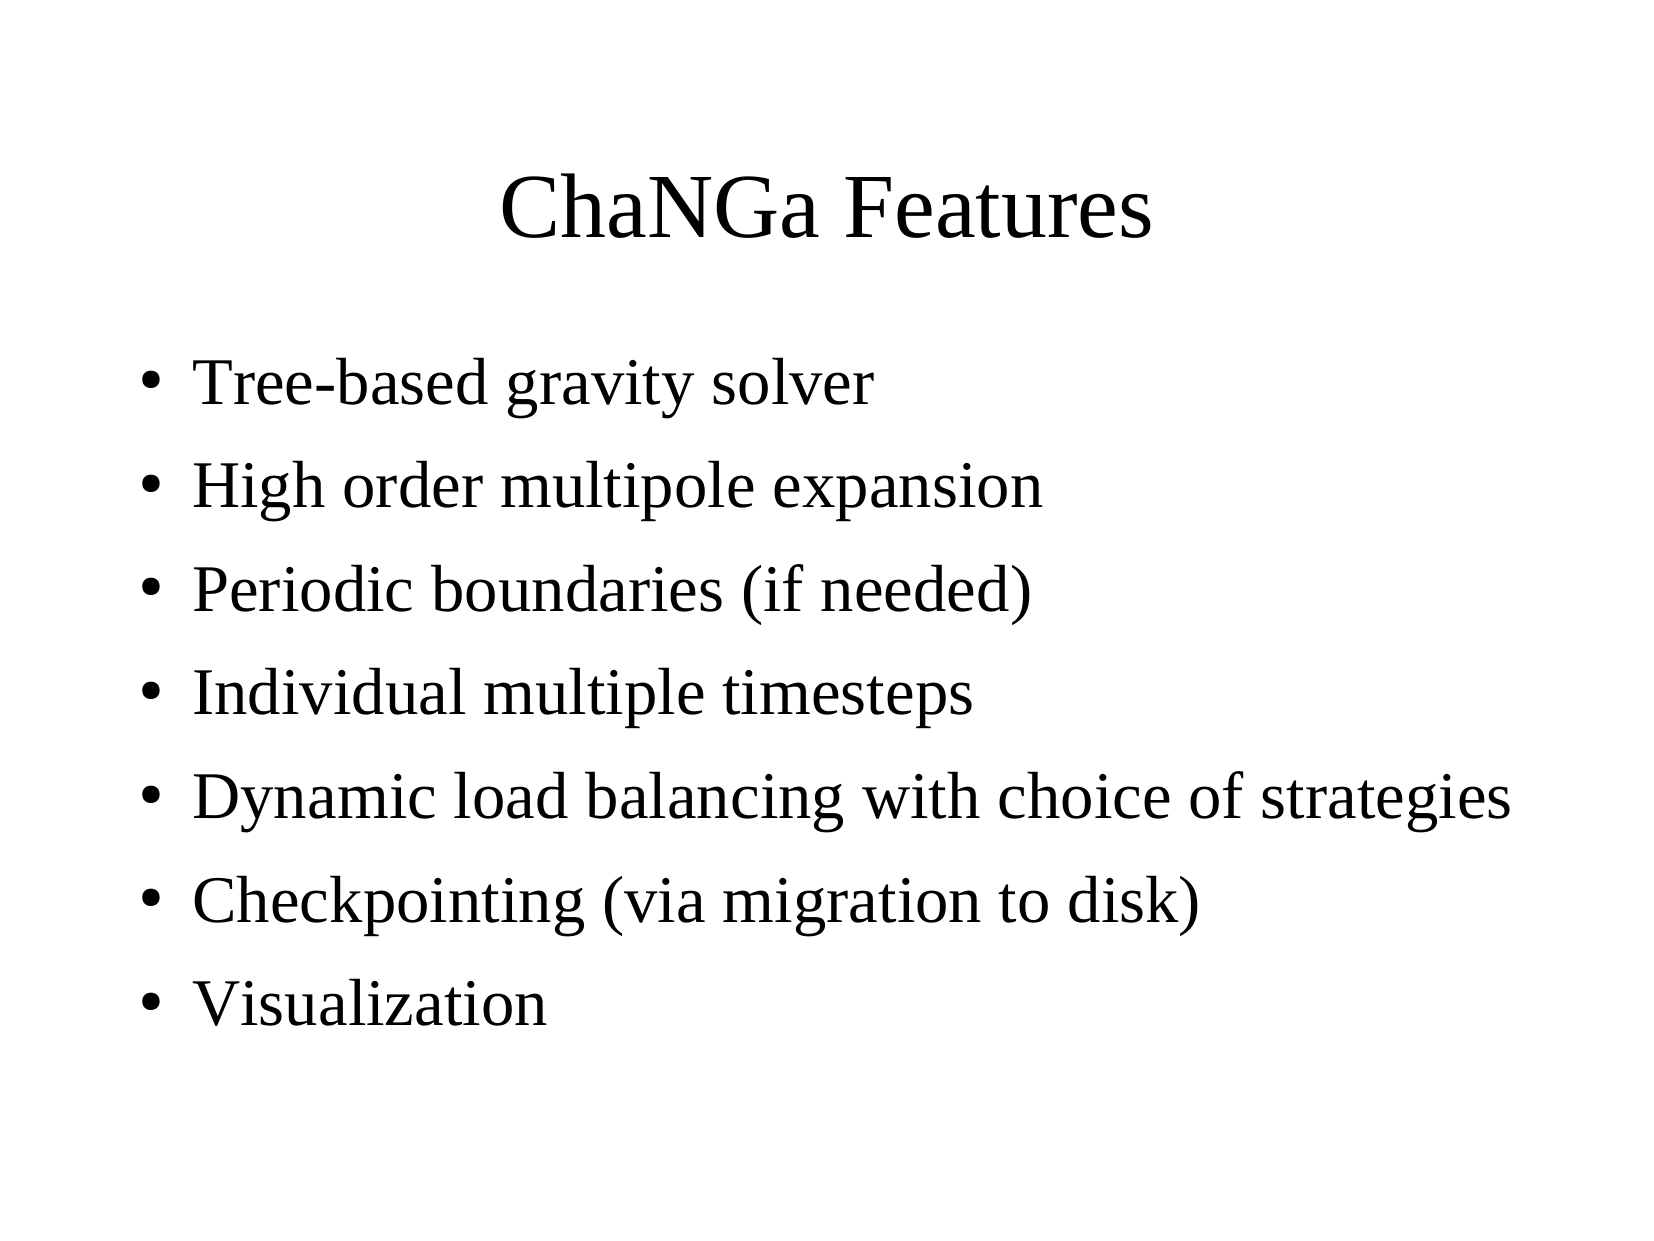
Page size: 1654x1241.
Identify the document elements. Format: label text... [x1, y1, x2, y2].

list Tree-based gravity solver High order multipole expansion Periodic boundaries (if needed) Individual multiple timesteps Dynamic load balancing with choice of strategies Checkpointing (via migration to disk) Visualization [121, 344, 1534, 1126]
title ChaNGa Features [121, 95, 1534, 318]
